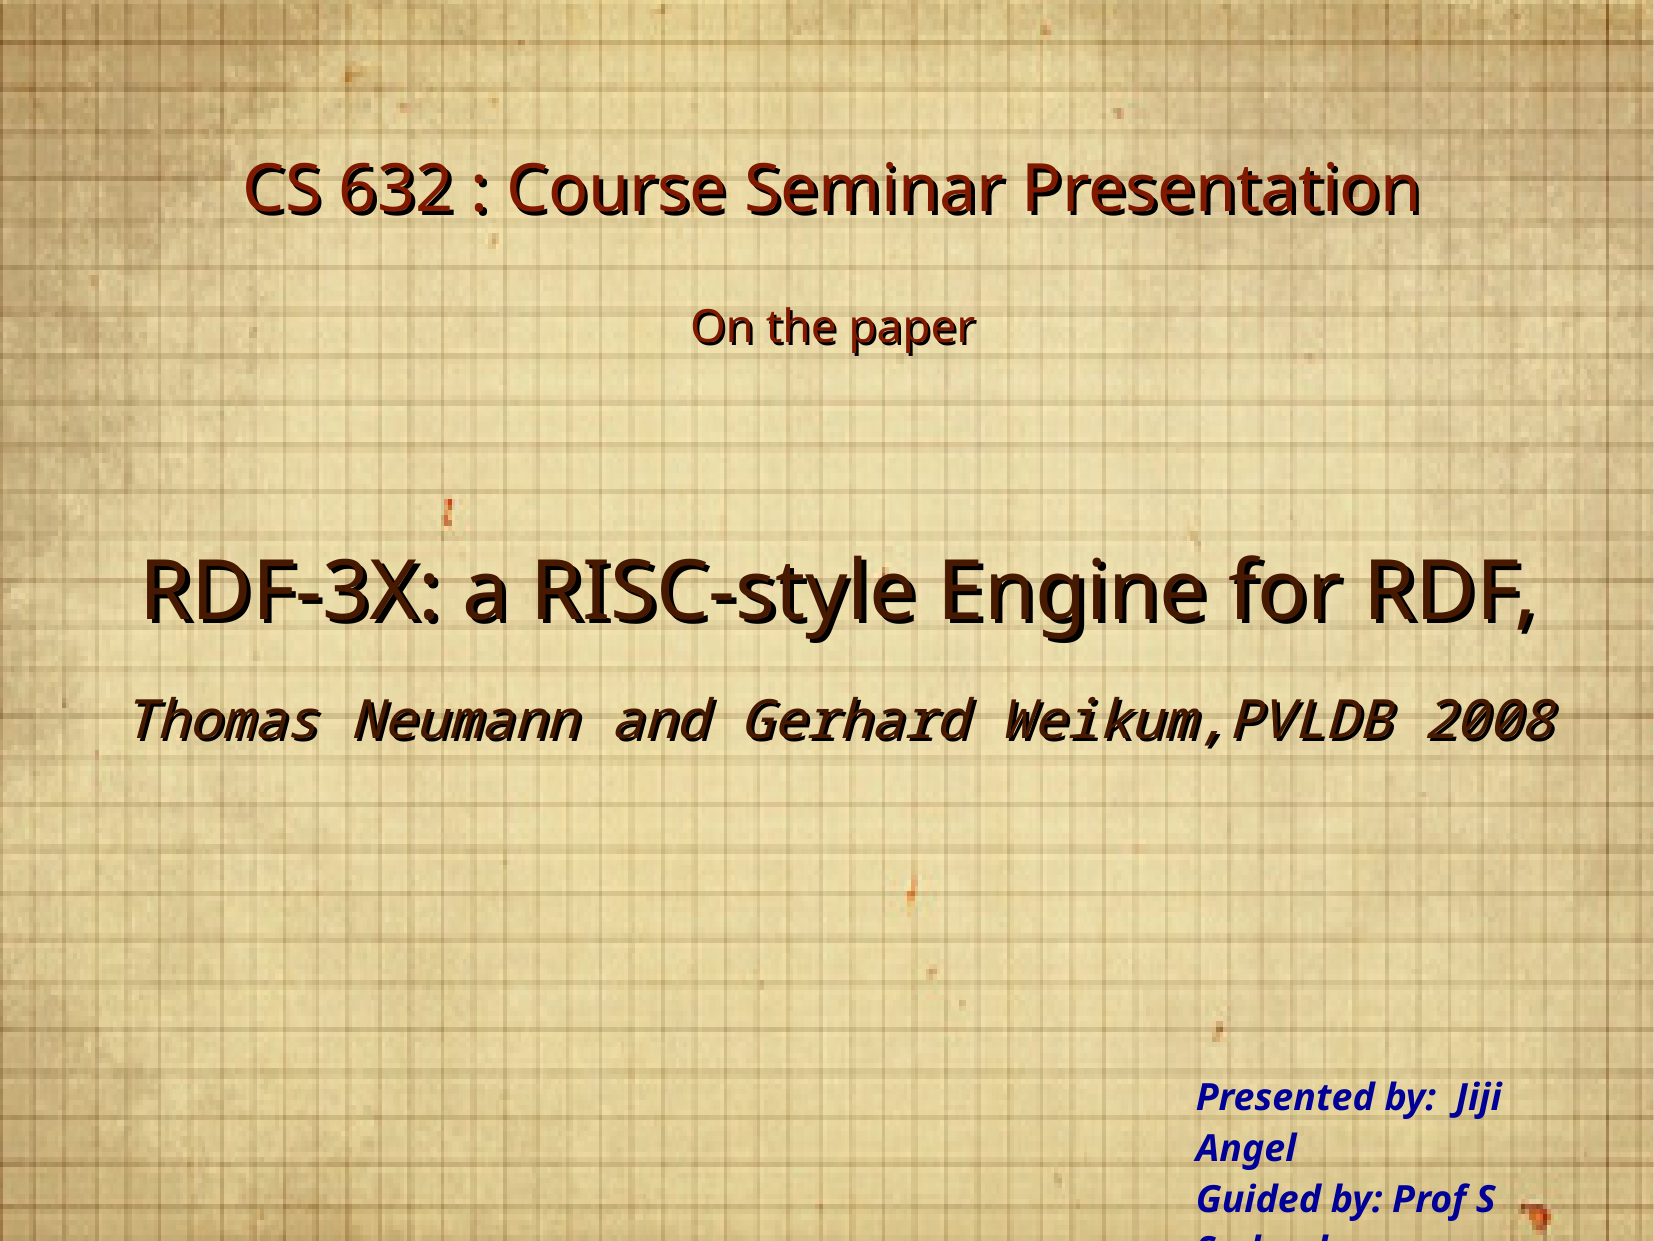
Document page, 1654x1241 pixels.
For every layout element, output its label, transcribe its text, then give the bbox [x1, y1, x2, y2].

text_box Presented by: Jiji Angel Guided by: Prof S Sudarshan [1181, 1063, 1595, 1241]
subtitle RDF-3X: a RISC-style Engine for RDF, Thomas Neumann and Gerhard Weikum,PVLDB 2008 [82, 496, 1595, 733]
text_box CS 632 : Course Seminar Presentation On the paper [47, 129, 1619, 367]
picture [0, 0, 1654, 1241]
